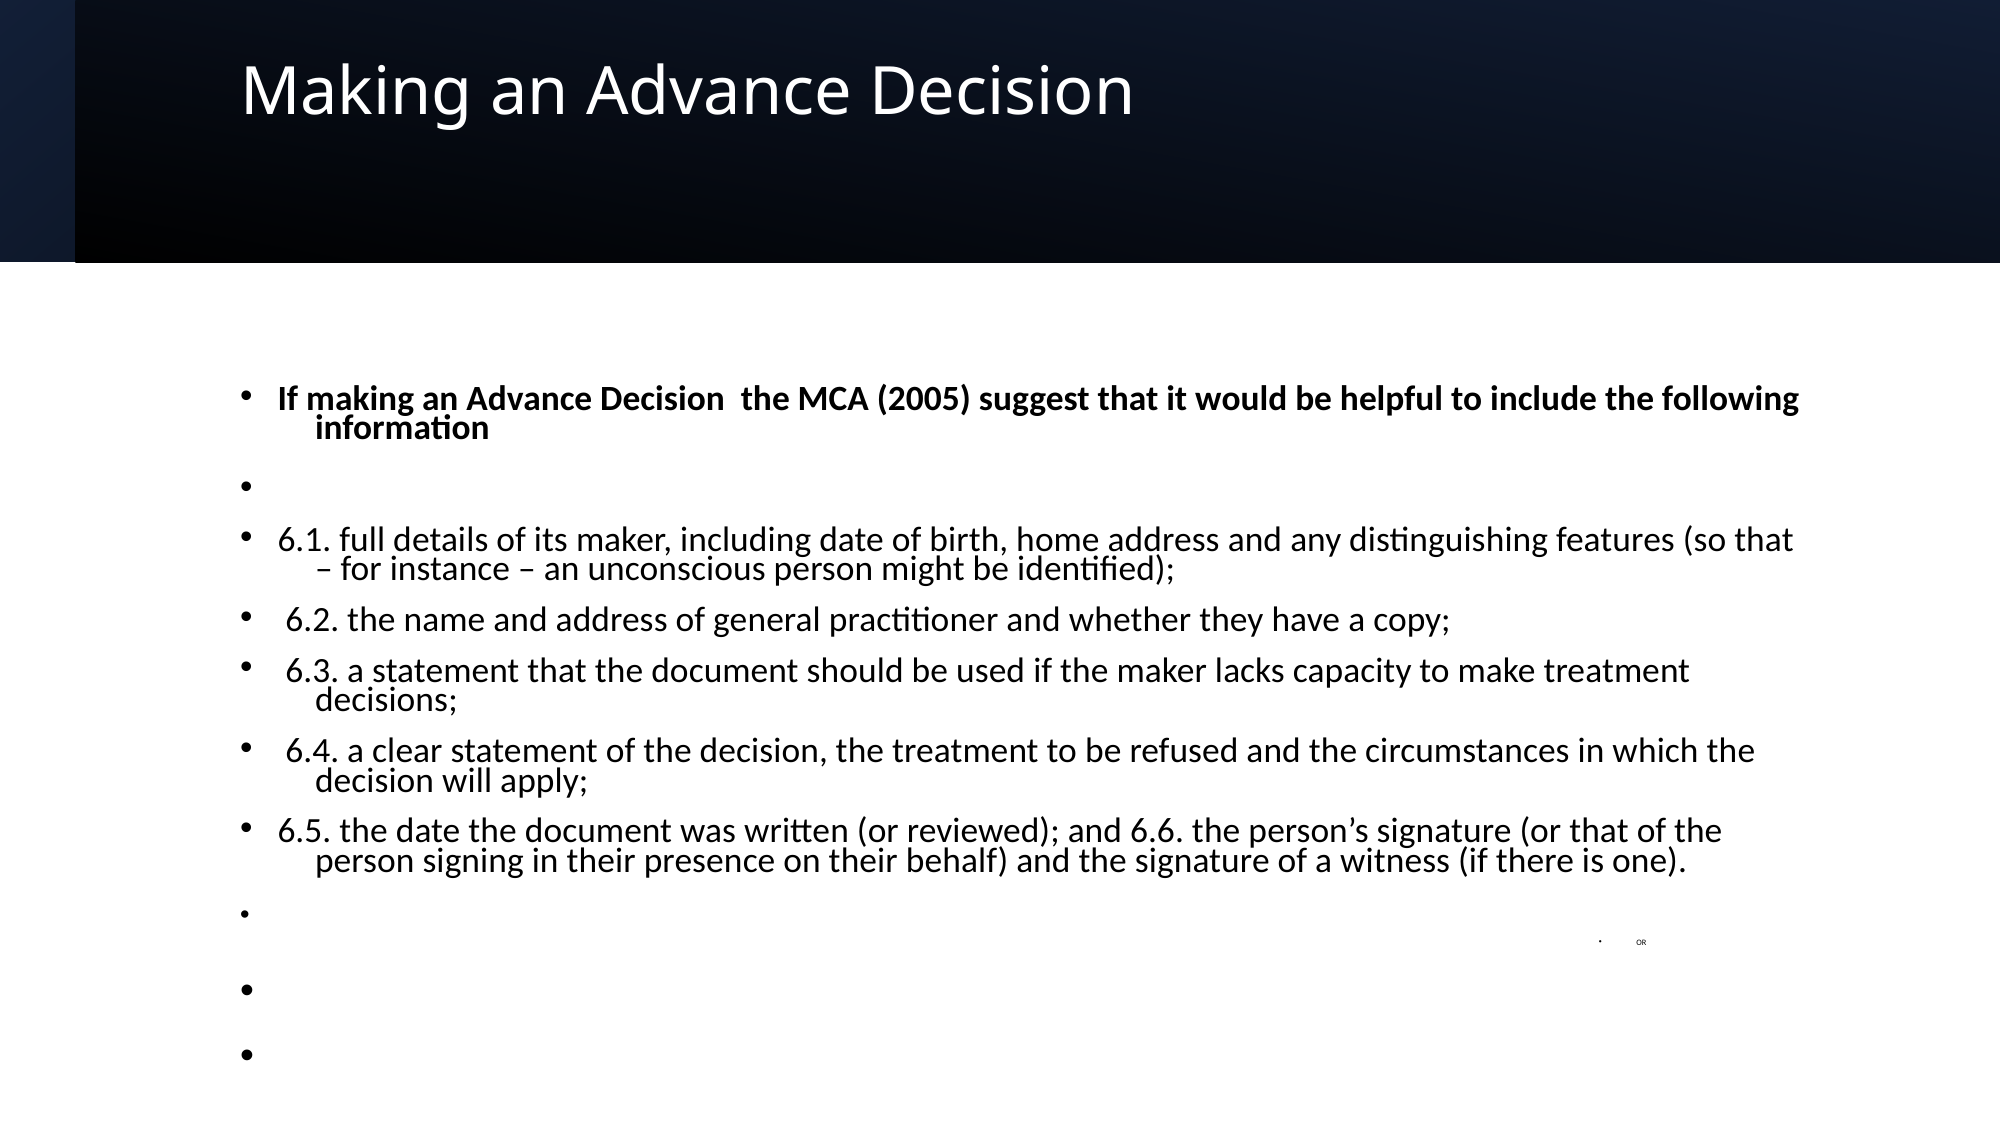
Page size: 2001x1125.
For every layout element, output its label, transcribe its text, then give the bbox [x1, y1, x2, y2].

list If making an Advance Decision the MCA (2005) suggest that it would be helpful to include the following information 6.1. full details of its maker, including date of birth, home address and any distinguishing features (so that – for instance – an unconscious person might be identified); 6.2. the name and address of general practitioner and whether they have a copy; 6.3. a statement that the document should be used if the maker lacks capacity to make treatment decisions; 6.4. a clear statement of the decision, the treatment to be refused and the circumstances in which the decision will apply; 6.5. the date the document was written (or reviewed); and 6.6. the person’s signature (or that of the person signing in their presence on their behalf) and the signature of a witness (if there is one). OR [225, 378, 1821, 985]
text_box [0, 0, 2000, 1125]
title Making an Advance Decision [225, 48, 1849, 218]
